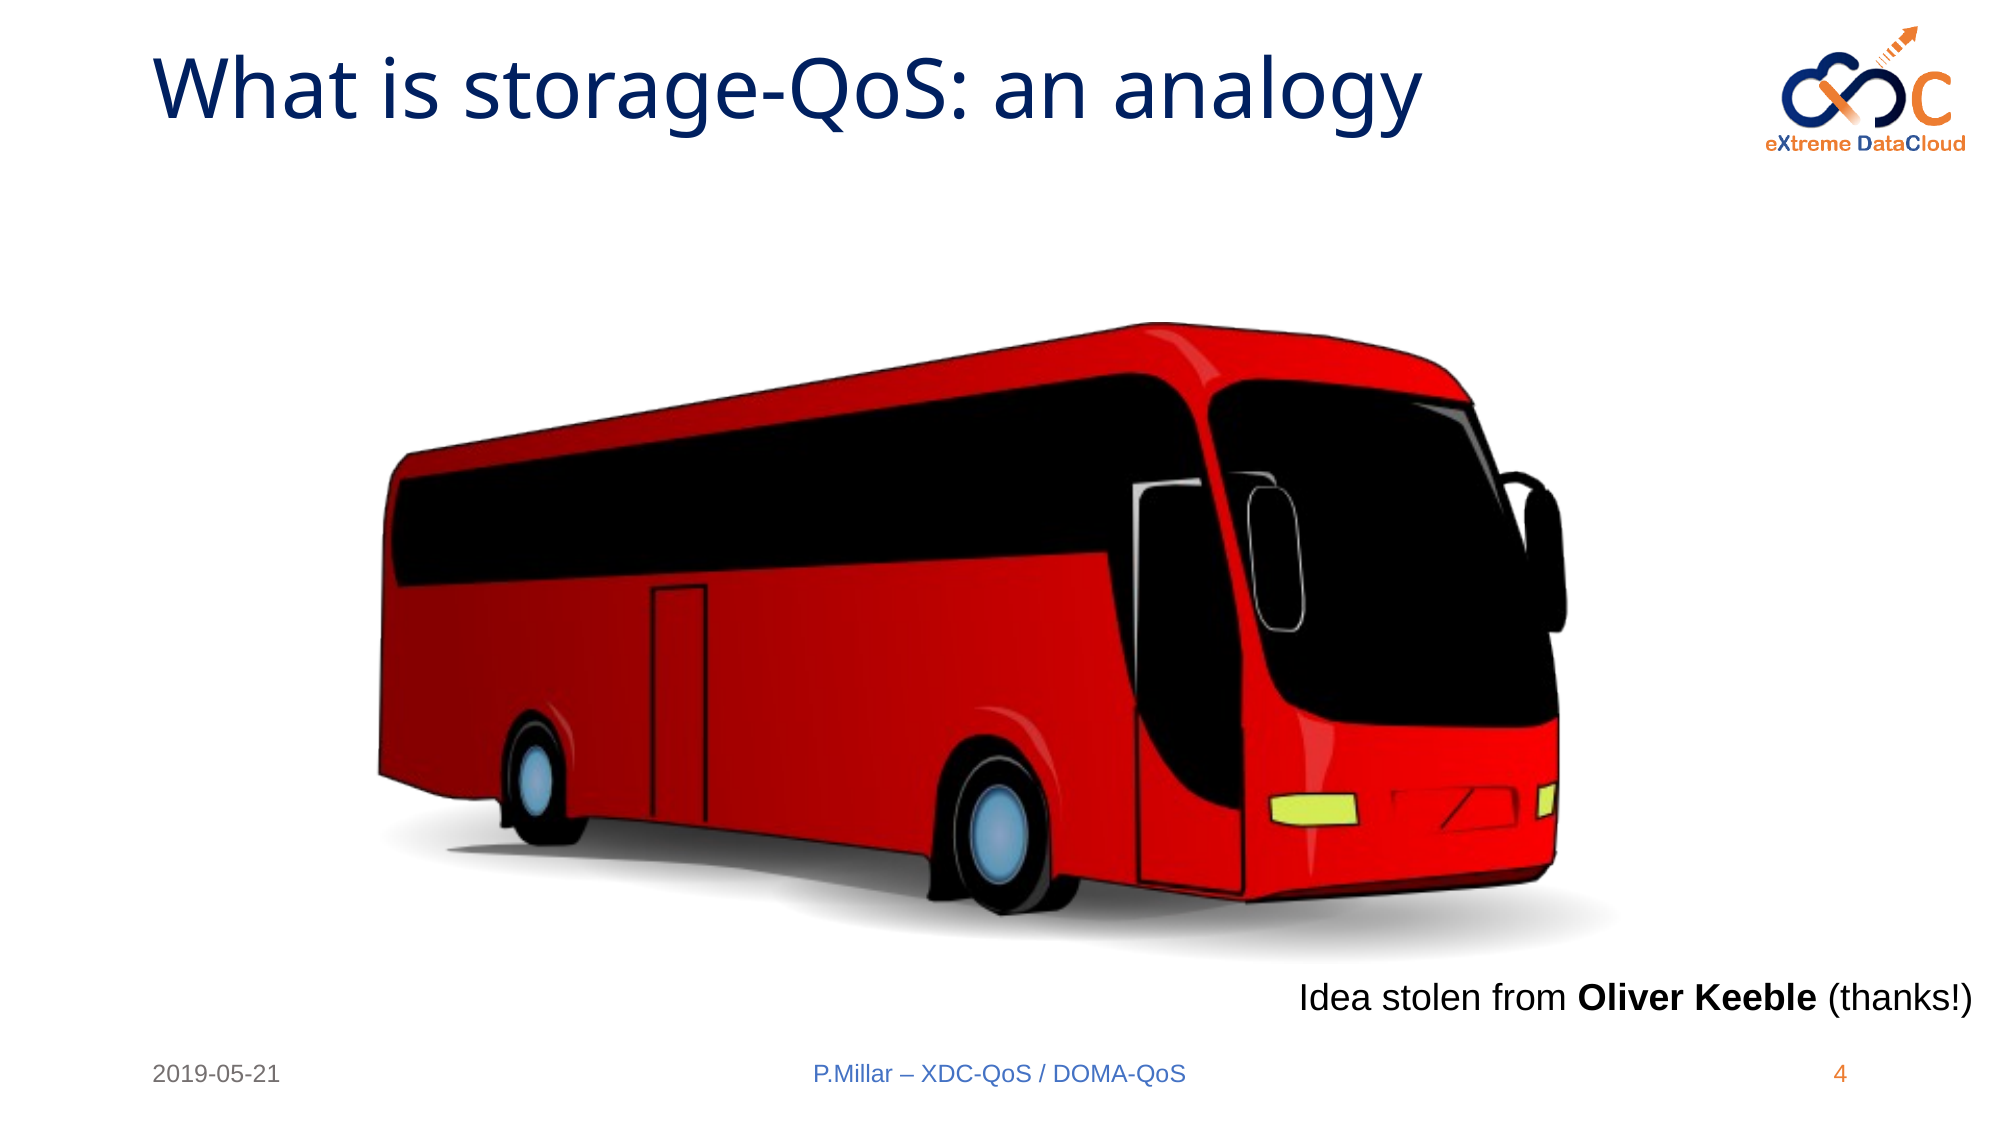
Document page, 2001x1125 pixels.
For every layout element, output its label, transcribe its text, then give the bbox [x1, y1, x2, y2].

footer P.Millar – XDC-QoS / DOMA-QoS [662, 1042, 1338, 1103]
text_box Idea stolen from Oliver Keeble (thanks!) [1204, 968, 1989, 1026]
picture [1740, 18, 1985, 170]
slide_number <number> [1412, 1042, 1863, 1103]
title What is storage-QoS: an analogy [137, 18, 1777, 152]
picture [375, 322, 1625, 964]
slide_number 2019-05-21 [137, 1042, 588, 1103]
